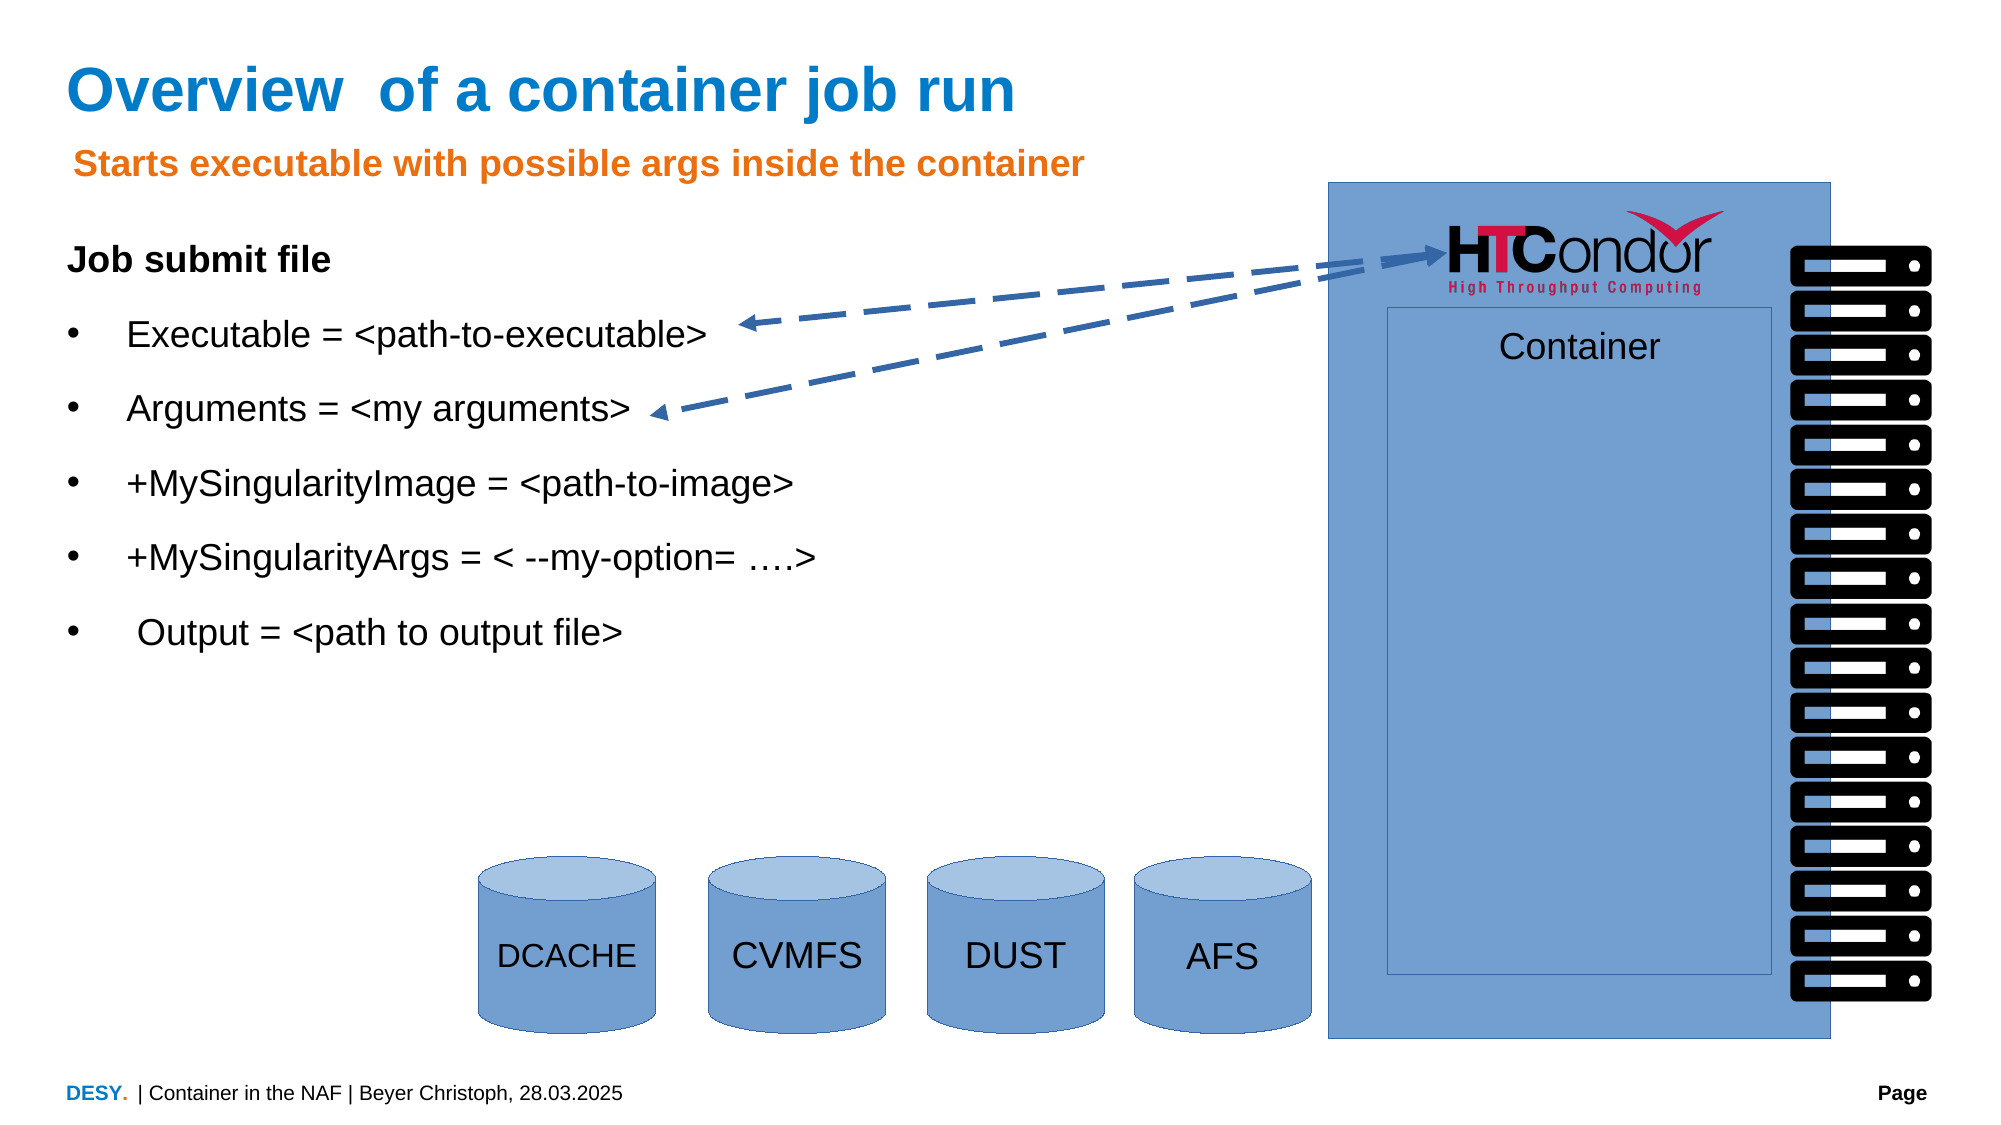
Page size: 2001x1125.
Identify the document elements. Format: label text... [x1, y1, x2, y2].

text_box AFS [1134, 880, 1312, 1034]
text_box CVMFS [708, 881, 886, 1034]
picture [1772, 225, 1949, 1004]
list Job submit file Executable = <path-to-executable> Arguments = <my arguments> +MySingularityImage = <path-to-image> +MySingularityArgs = < --my-option= ….> Output = <path to output file> [66, 230, 916, 739]
title Overview of a container job run [66, 57, 1123, 132]
list Starts executable with possible args inside the container [13, 134, 1152, 197]
text_box [1328, 182, 1831, 1039]
text_box DCACHE [478, 881, 656, 1034]
text_box DUST [927, 881, 1105, 1034]
text_box Container [1387, 307, 1772, 975]
picture [1446, 210, 1727, 296]
